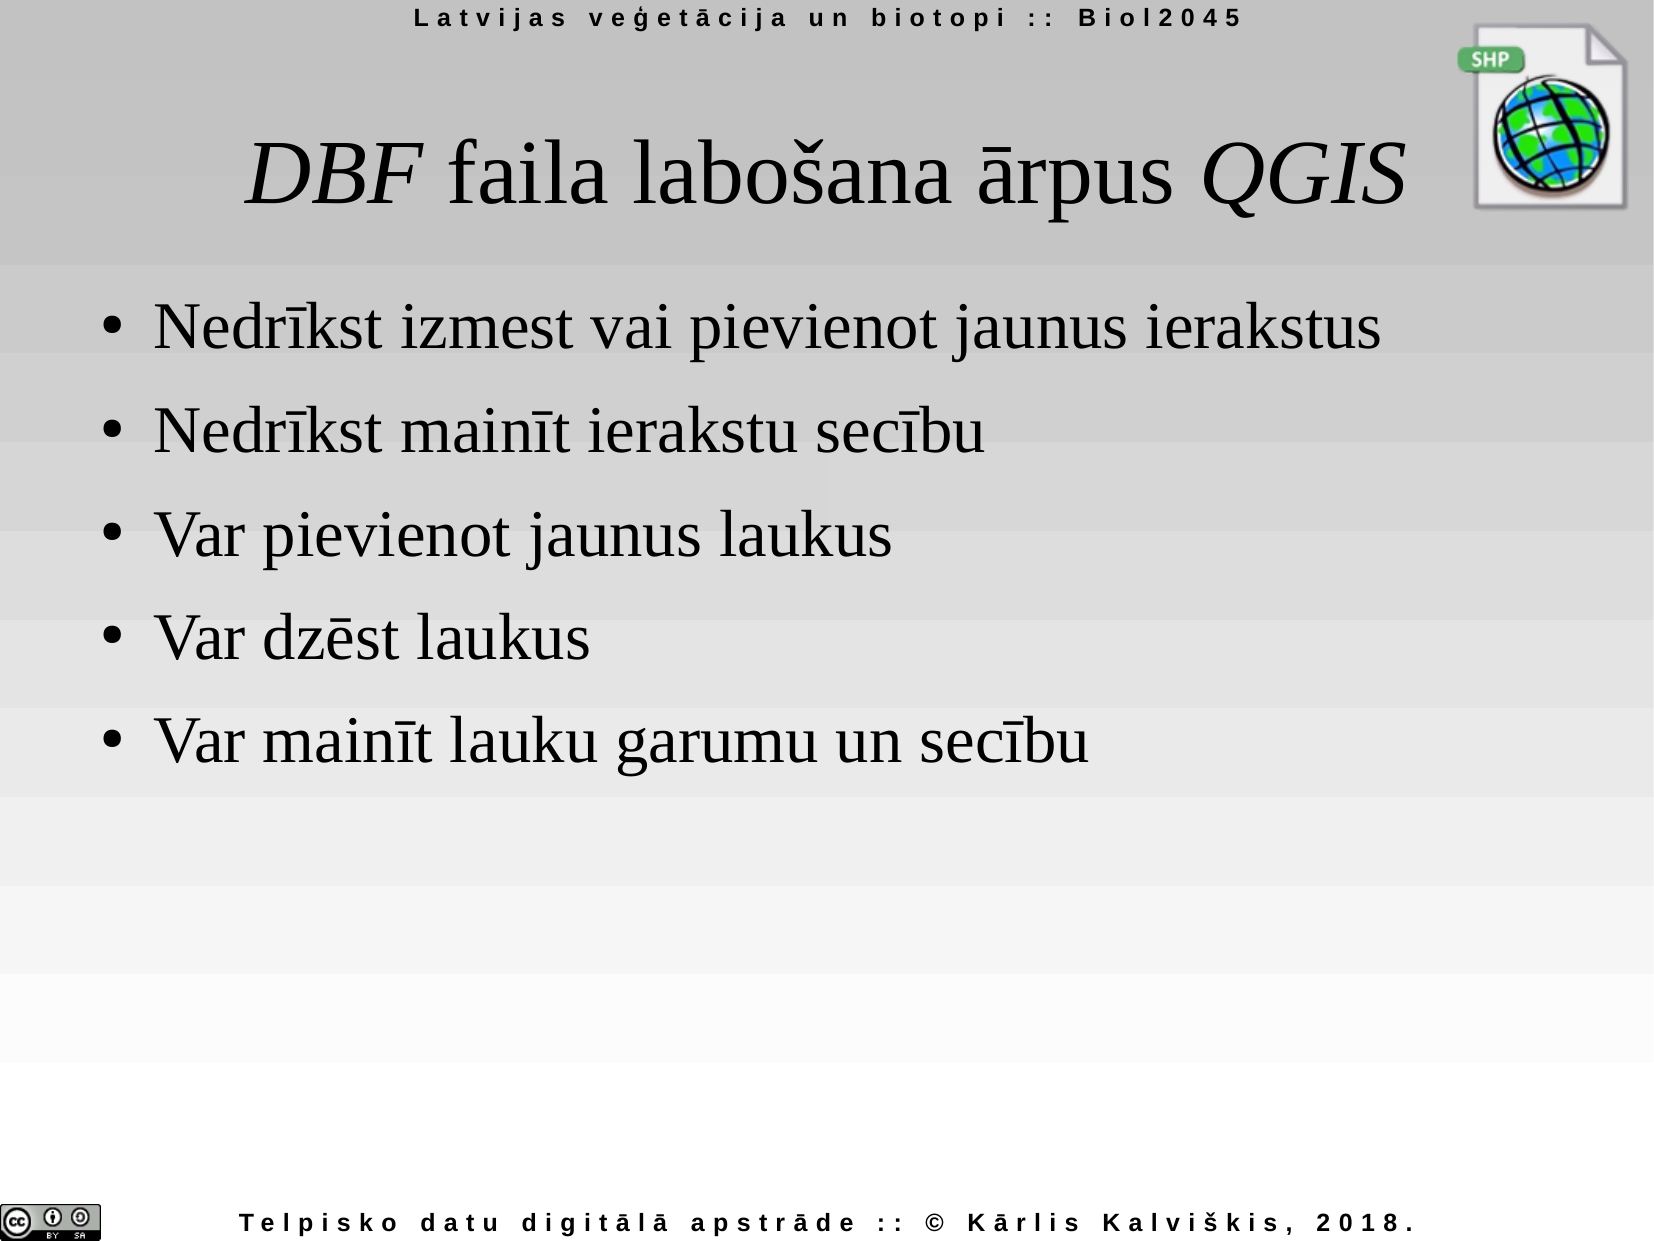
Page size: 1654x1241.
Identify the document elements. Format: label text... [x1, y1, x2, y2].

list Nedrīkst izmest vai pievienot jaunus ierakstus Nedrīkst mainīt ierakstu secību Var pievienot jaunus laukus Var dzēst laukus Var mainīt lauku garumu un secību [82, 289, 1571, 1098]
picture [0, 0, 1654, 1241]
title DBF faila labošana ārpus QGIS [29, 56, 1625, 289]
